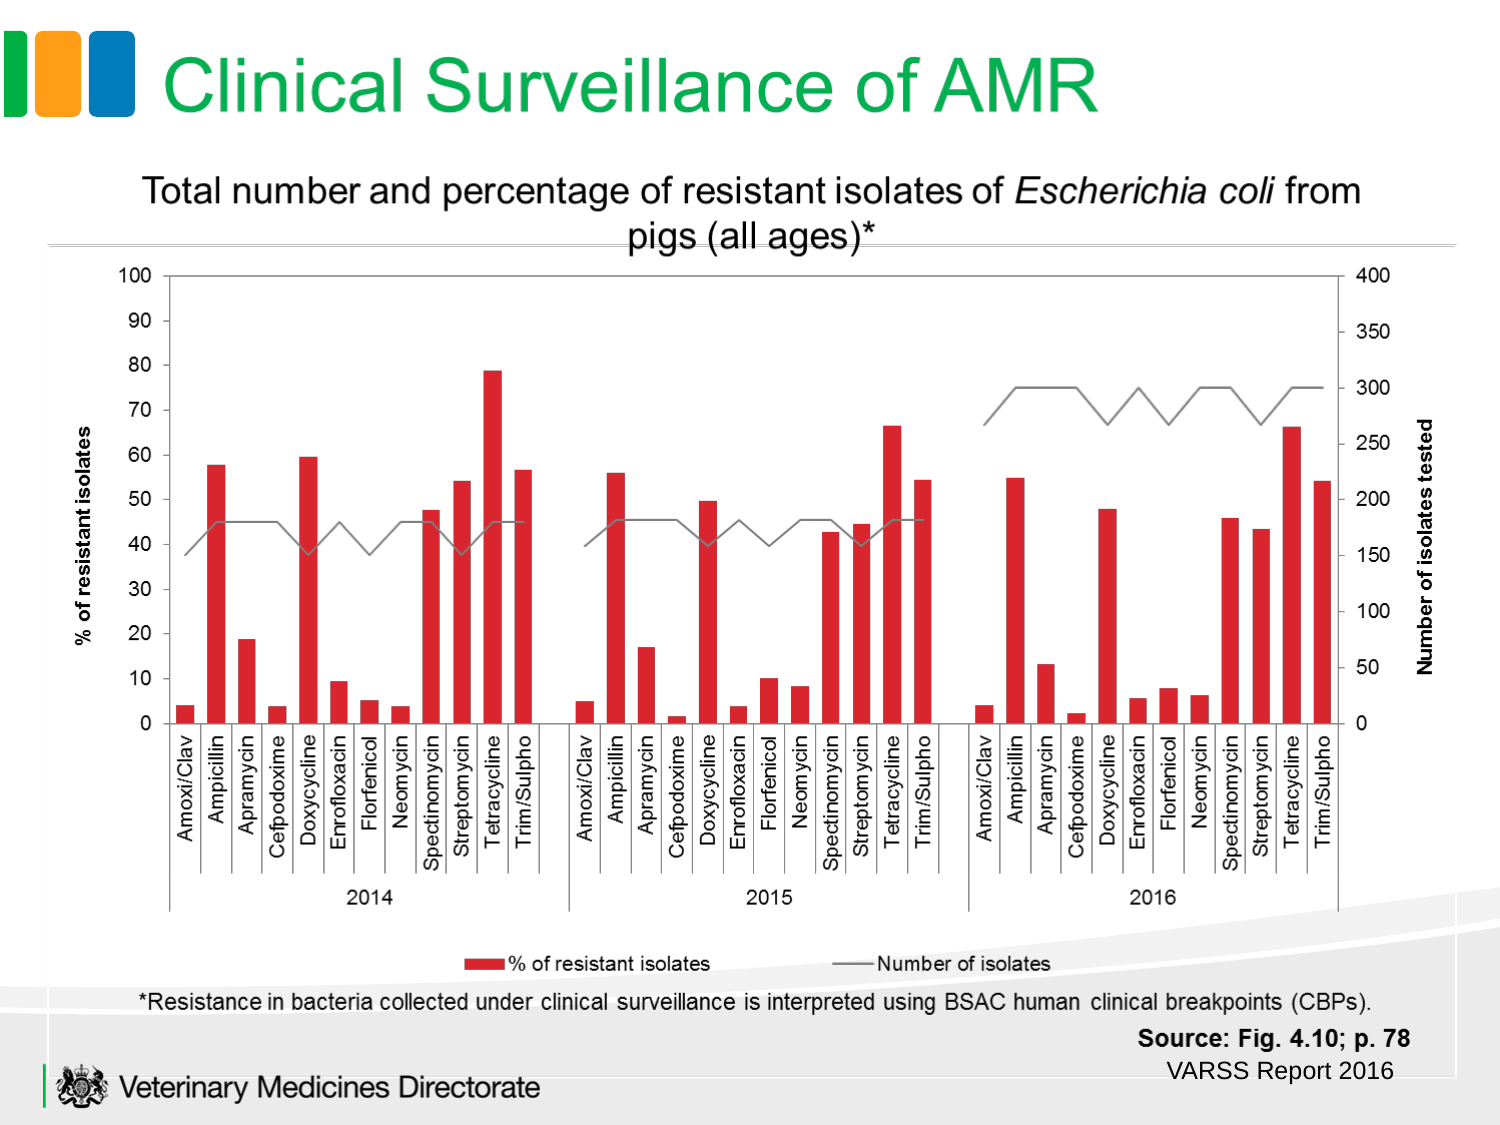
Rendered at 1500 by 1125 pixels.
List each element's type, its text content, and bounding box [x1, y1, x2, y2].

picture [43, 16, 1457, 1109]
text_box VARSS Report 2016 [1151, 1046, 1412, 1093]
